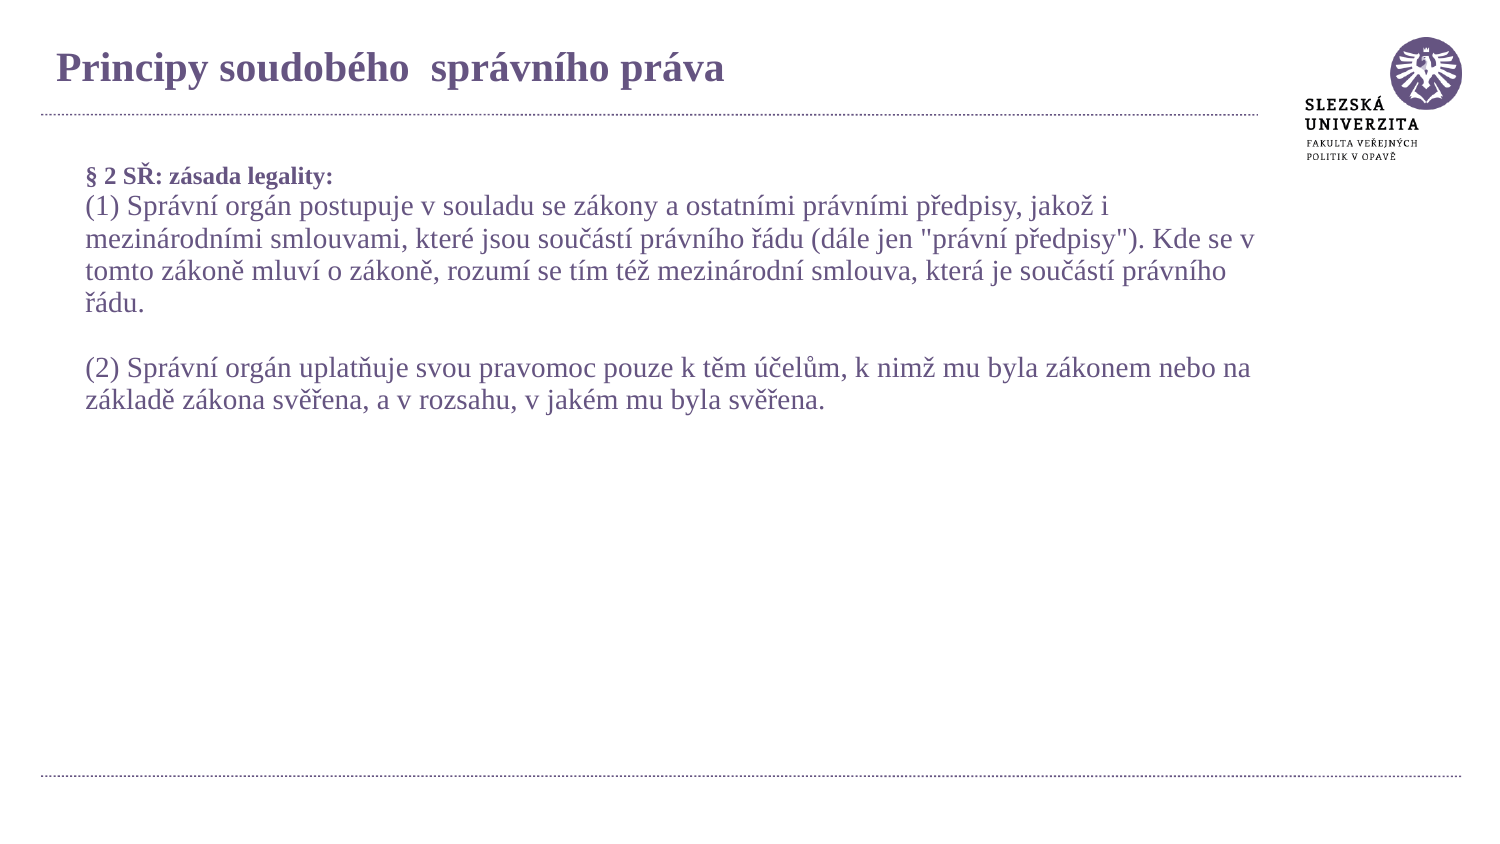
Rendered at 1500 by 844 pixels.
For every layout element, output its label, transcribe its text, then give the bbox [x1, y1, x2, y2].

title Principy soudobého správního práva [41, 32, 786, 116]
text_box § 2 SŘ: zásada legality: (1) Správní orgán postupuje v souladu se zákony a ostatními právními předpisy, jakož i mezinárodními smlouvami, které jsou součástí právního řádu (dále jen "právní předpisy"). Kde se v tomto zákoně mluví o zákoně, rozumí se tím též mezinárodní smlouva, která je součástí právního řádu. (2) Správní orgán uplatňuje svou pravomoc pouze k těm účelům, k nimž mu byla zákonem nebo na základě zákona svěřena, a v rozsahu, v jakém mu byla svěřena. [70, 154, 1295, 812]
